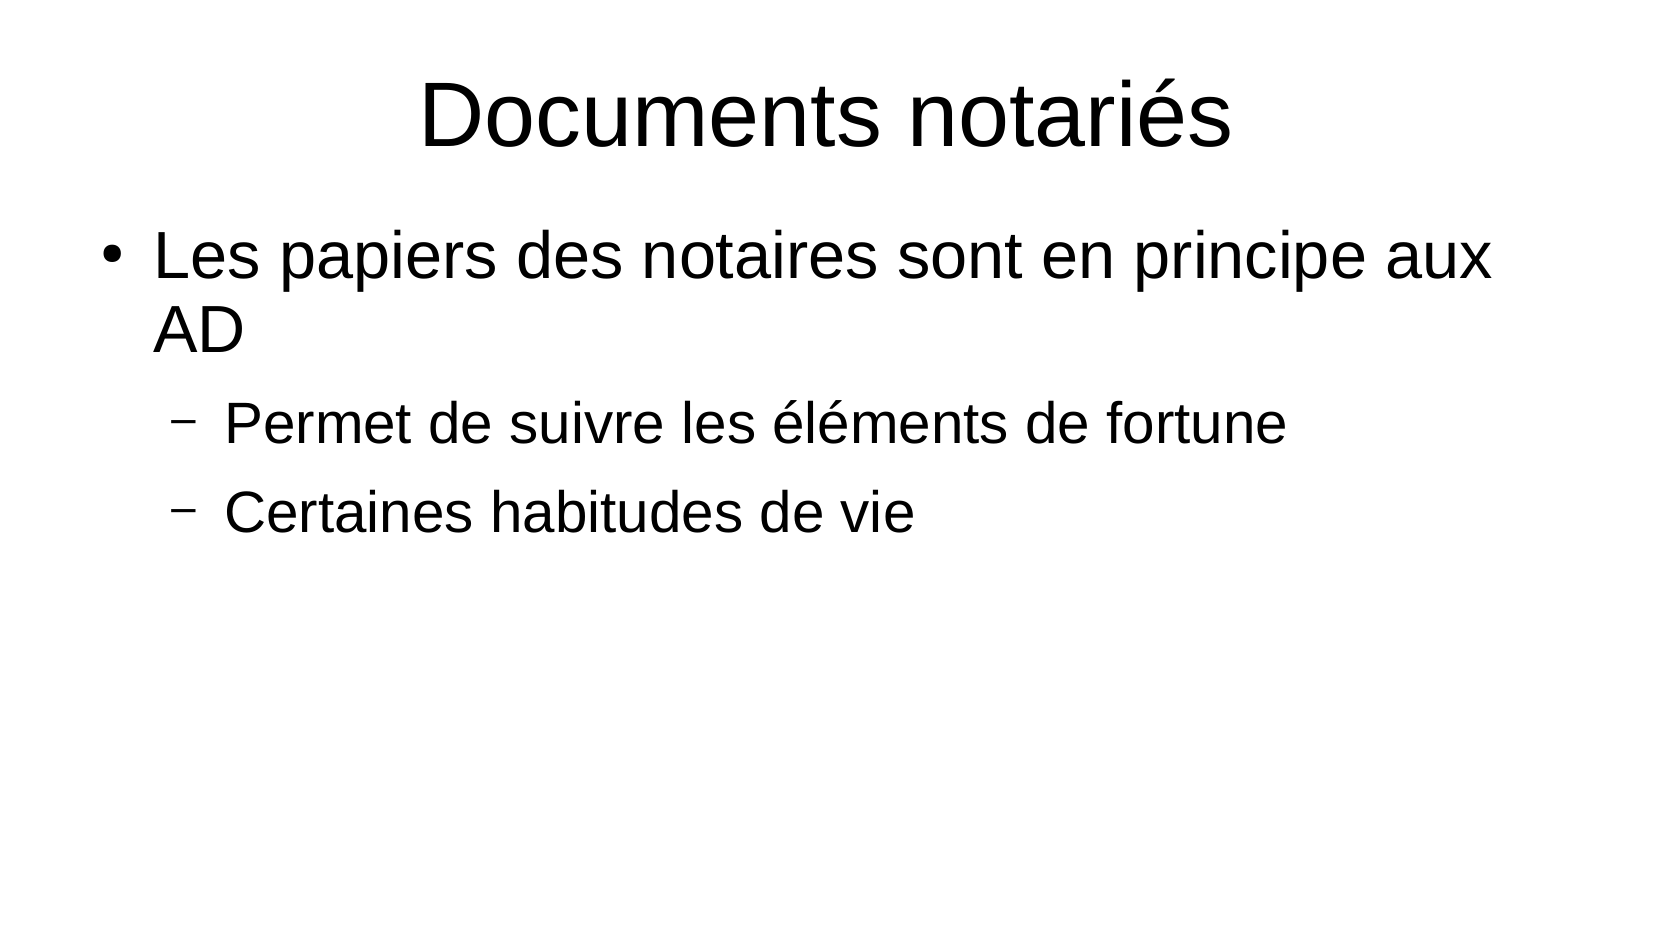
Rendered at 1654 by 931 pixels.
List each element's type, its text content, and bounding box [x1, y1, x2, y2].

list Les papiers des notaires sont en principe aux AD Permet de suivre les éléments de fortune Certaines habitudes de vie [82, 217, 1571, 758]
title Documents notariés [82, 37, 1571, 193]
